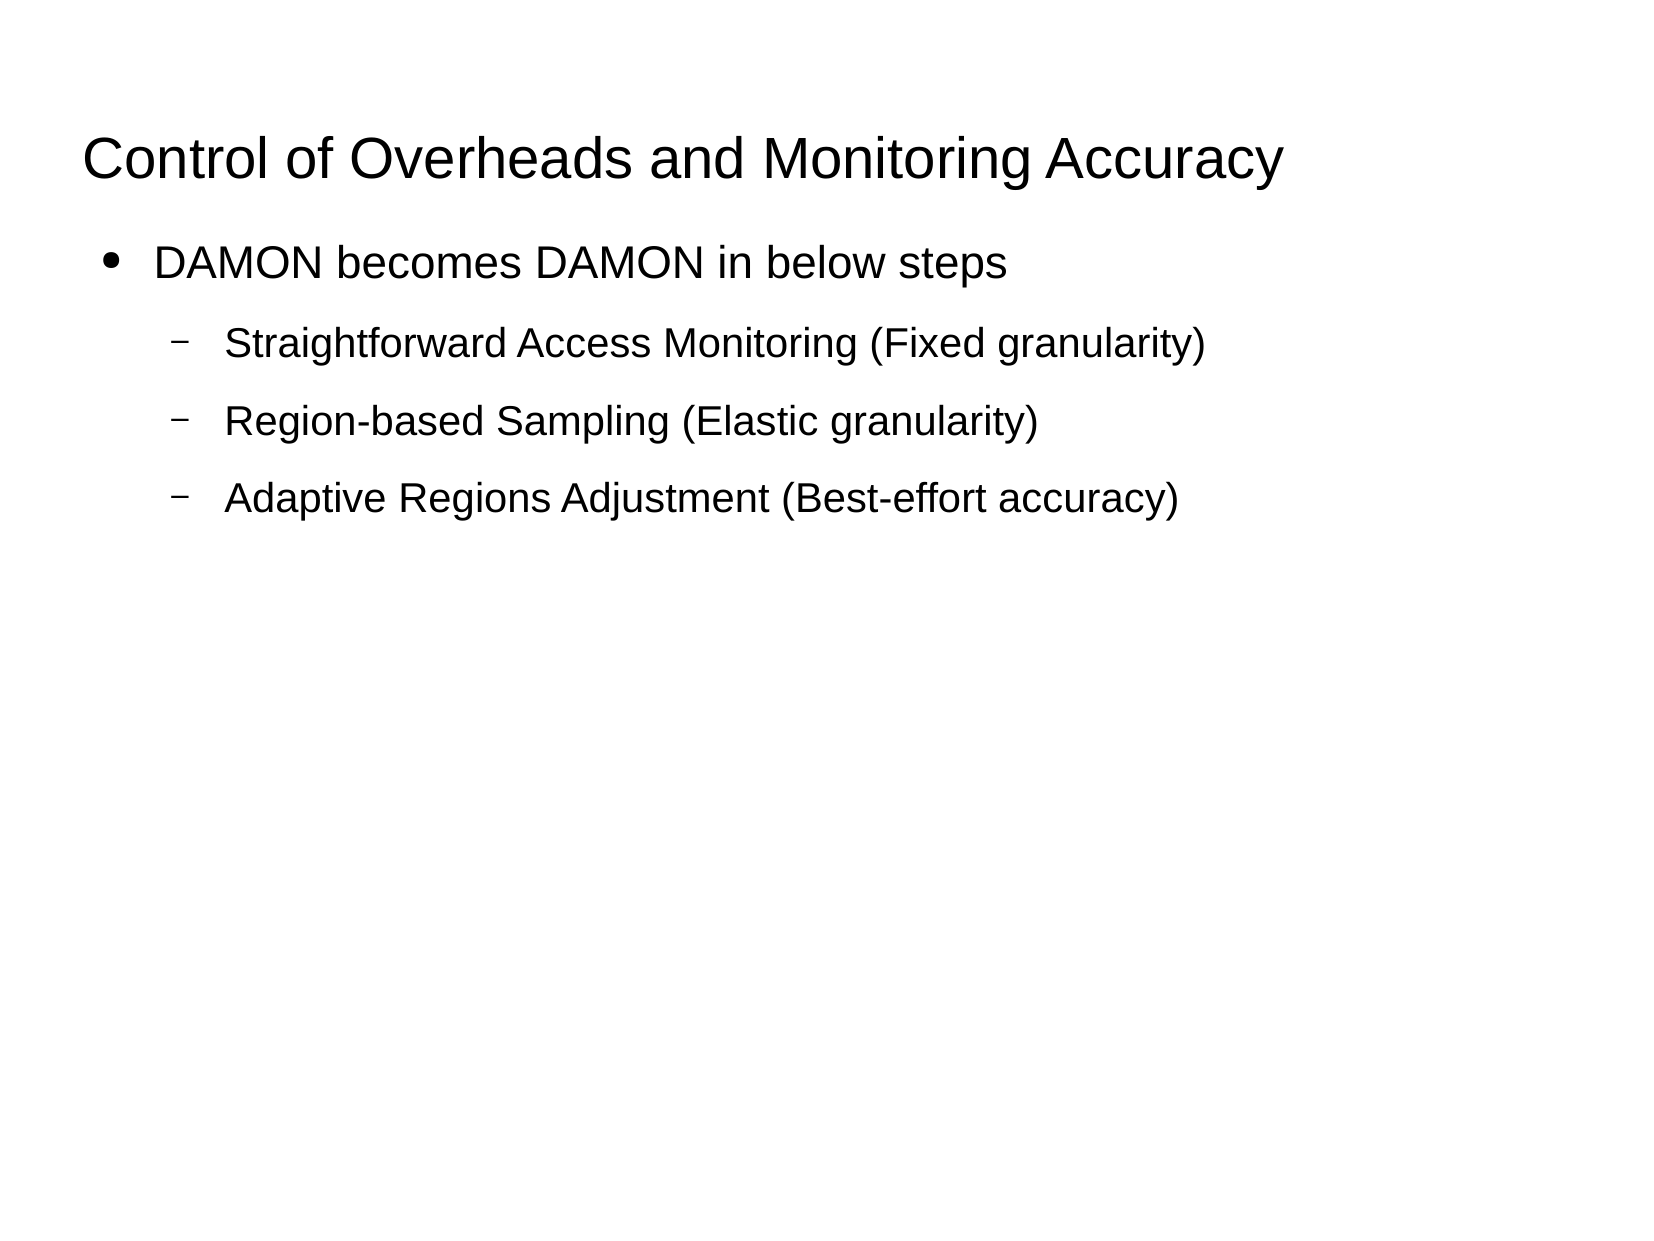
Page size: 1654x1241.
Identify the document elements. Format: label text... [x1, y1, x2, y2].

title Control of Overheads and Monitoring Accuracy [82, 108, 1571, 210]
list DAMON becomes DAMON in below steps Straightforward Access Monitoring (Fixed granularity) Region-based Sampling (Elastic granularity) Adaptive Regions Adjustment (Best-effort accuracy) [82, 236, 1571, 1111]
